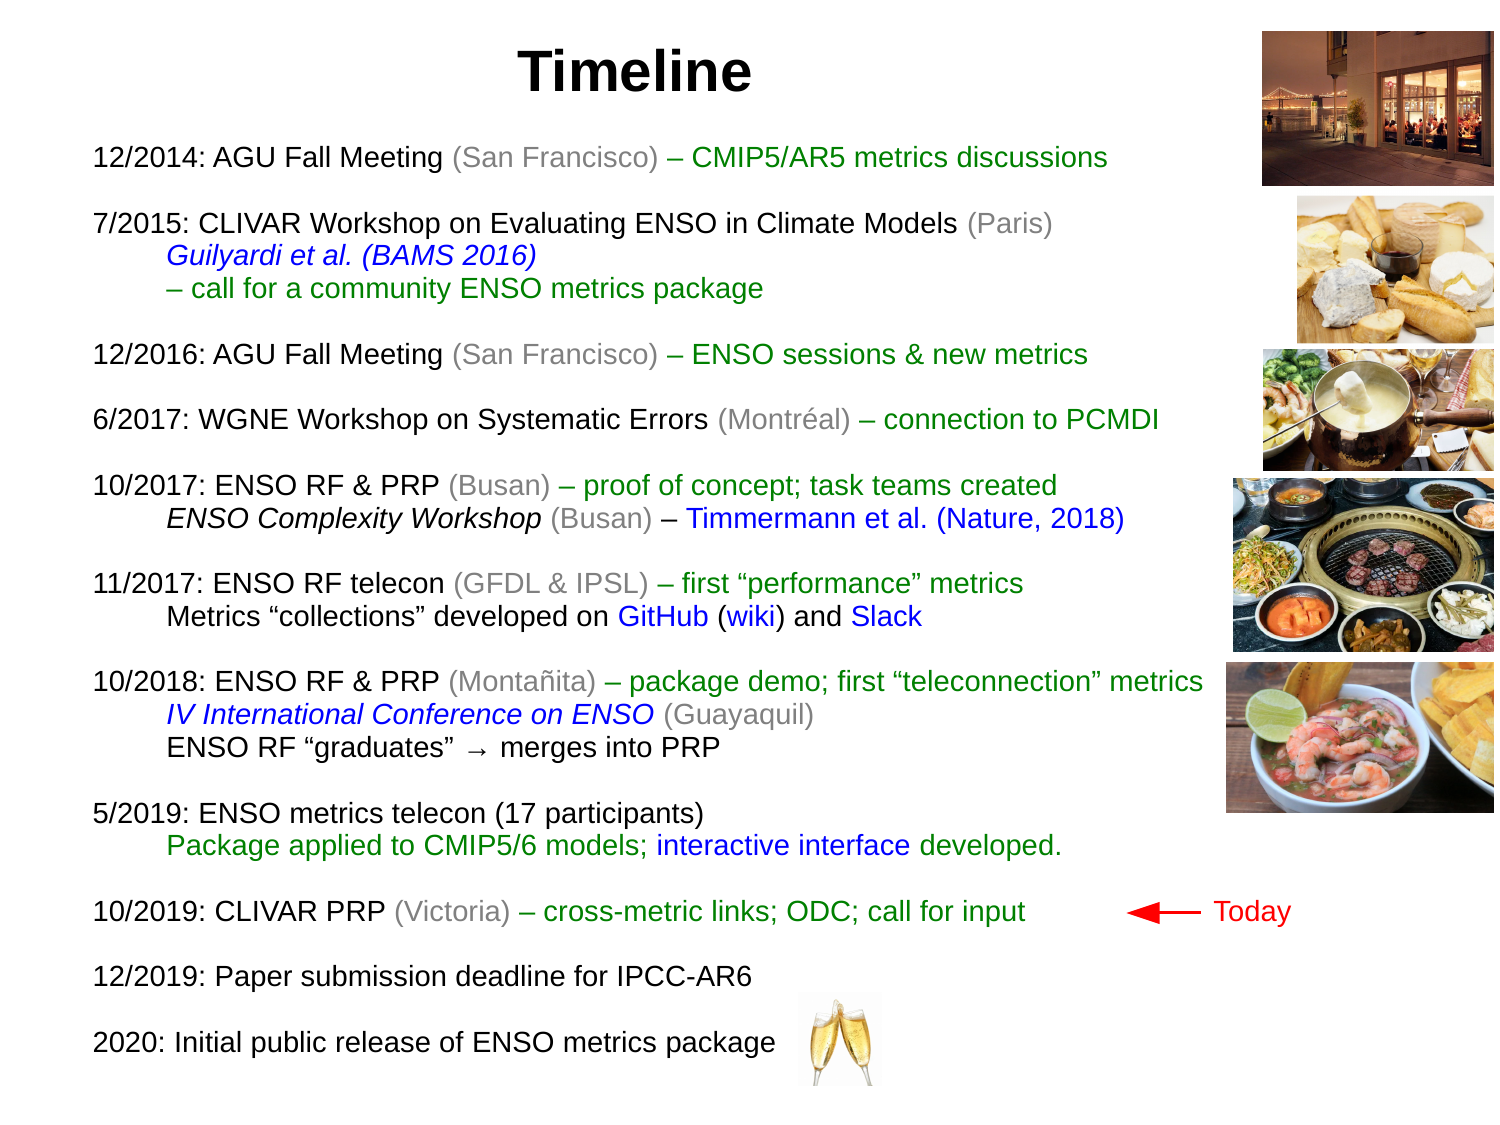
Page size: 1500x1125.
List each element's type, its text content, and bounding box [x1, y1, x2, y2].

picture [1290, 662, 1494, 813]
picture [1290, 478, 1494, 652]
text_box 12/2014: AGU Fall Meeting (San Francisco) – CMIP5/AR5 metrics discussions 7/2015: CLIVAR Workshop on Evaluating ENSO in Climate Models (Paris) Guilyardi et al. (BAMS 2016) – call for a community ENSO metrics package 12/2016: AGU Fall Meeting (San Francisco) – ENSO sessions & new metrics 6/2017: WGNE Workshop on Systematic Errors (Montréal) – connection to PCMDI 10/2017: ENSO RF & PRP (Busan) – proof of concept; task teams created ENSO Complexity Workshop (Busan) – Timmermann et al. (Nature, 2018) 11/2017: ENSO RF telecon (GFDL & IPSL) – first “performance” metrics Metrics “collections” developed on GitHub (wiki) and Slack 10/2018: ENSO RF & PRP (Montañita) – package demo; first “teleconnection” metrics IV International Conference on ENSO (Guayaquil) ENSO RF “graduates” → merges into PRP 5/2019: ENSO metrics telecon (17 participants) Package applied to CMIP5/6 models; interactive interface developed. 10/2019: CLIVAR PRP (Victoria) – cross-metric links; ODC; call for input 12/2019: Paper submission deadline for IPCC-AR6 2020: Initial public release of ENSO metrics package [77, 133, 1290, 1067]
picture [1262, 31, 1494, 471]
text_box Today [1198, 887, 1307, 936]
title Timeline [25, 25, 1246, 111]
picture [798, 992, 882, 1086]
